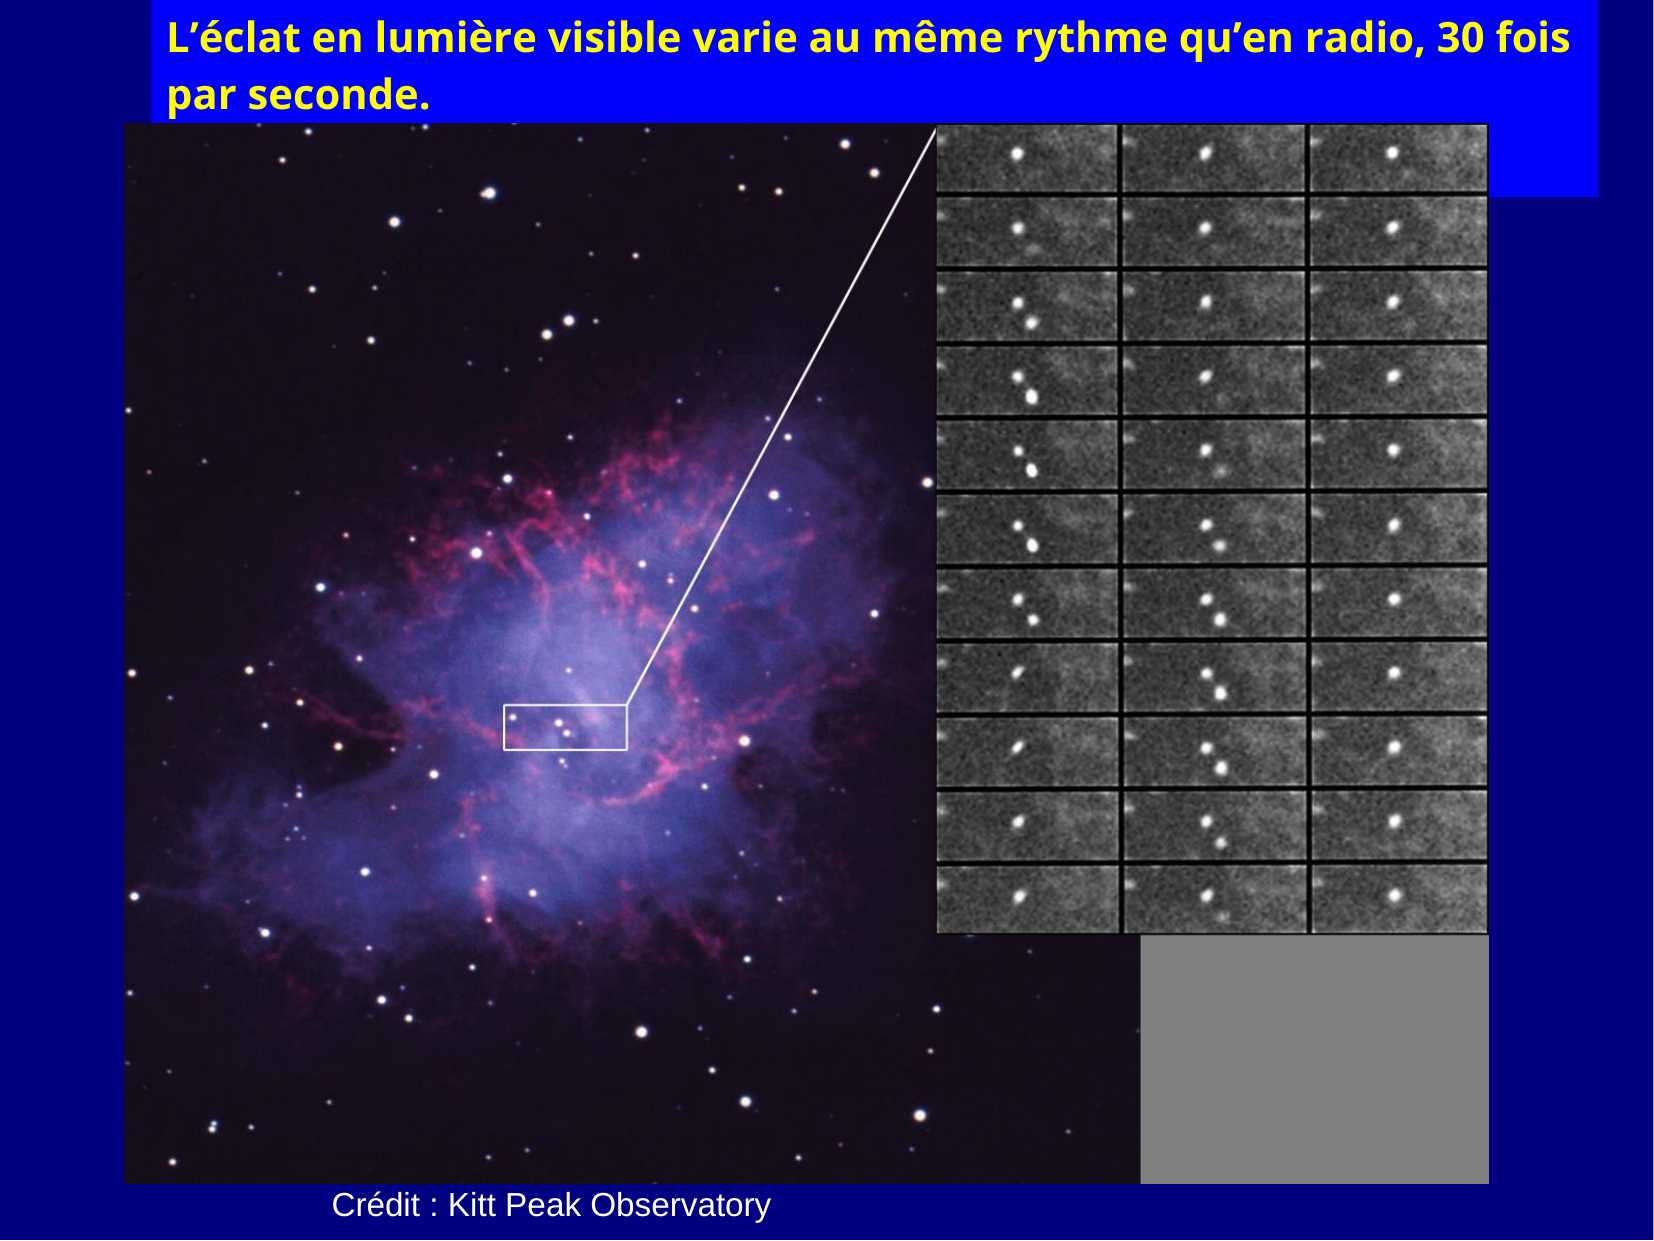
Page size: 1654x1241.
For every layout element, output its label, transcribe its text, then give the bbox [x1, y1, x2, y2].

text_box Crédit : Kitt Peak Observatory [316, 1179, 788, 1232]
picture [124, 123, 1489, 1184]
subtitle L’éclat en lumière visible varie au même rythme qu’en radio, 30 fois par seconde. [151, 0, 1599, 194]
